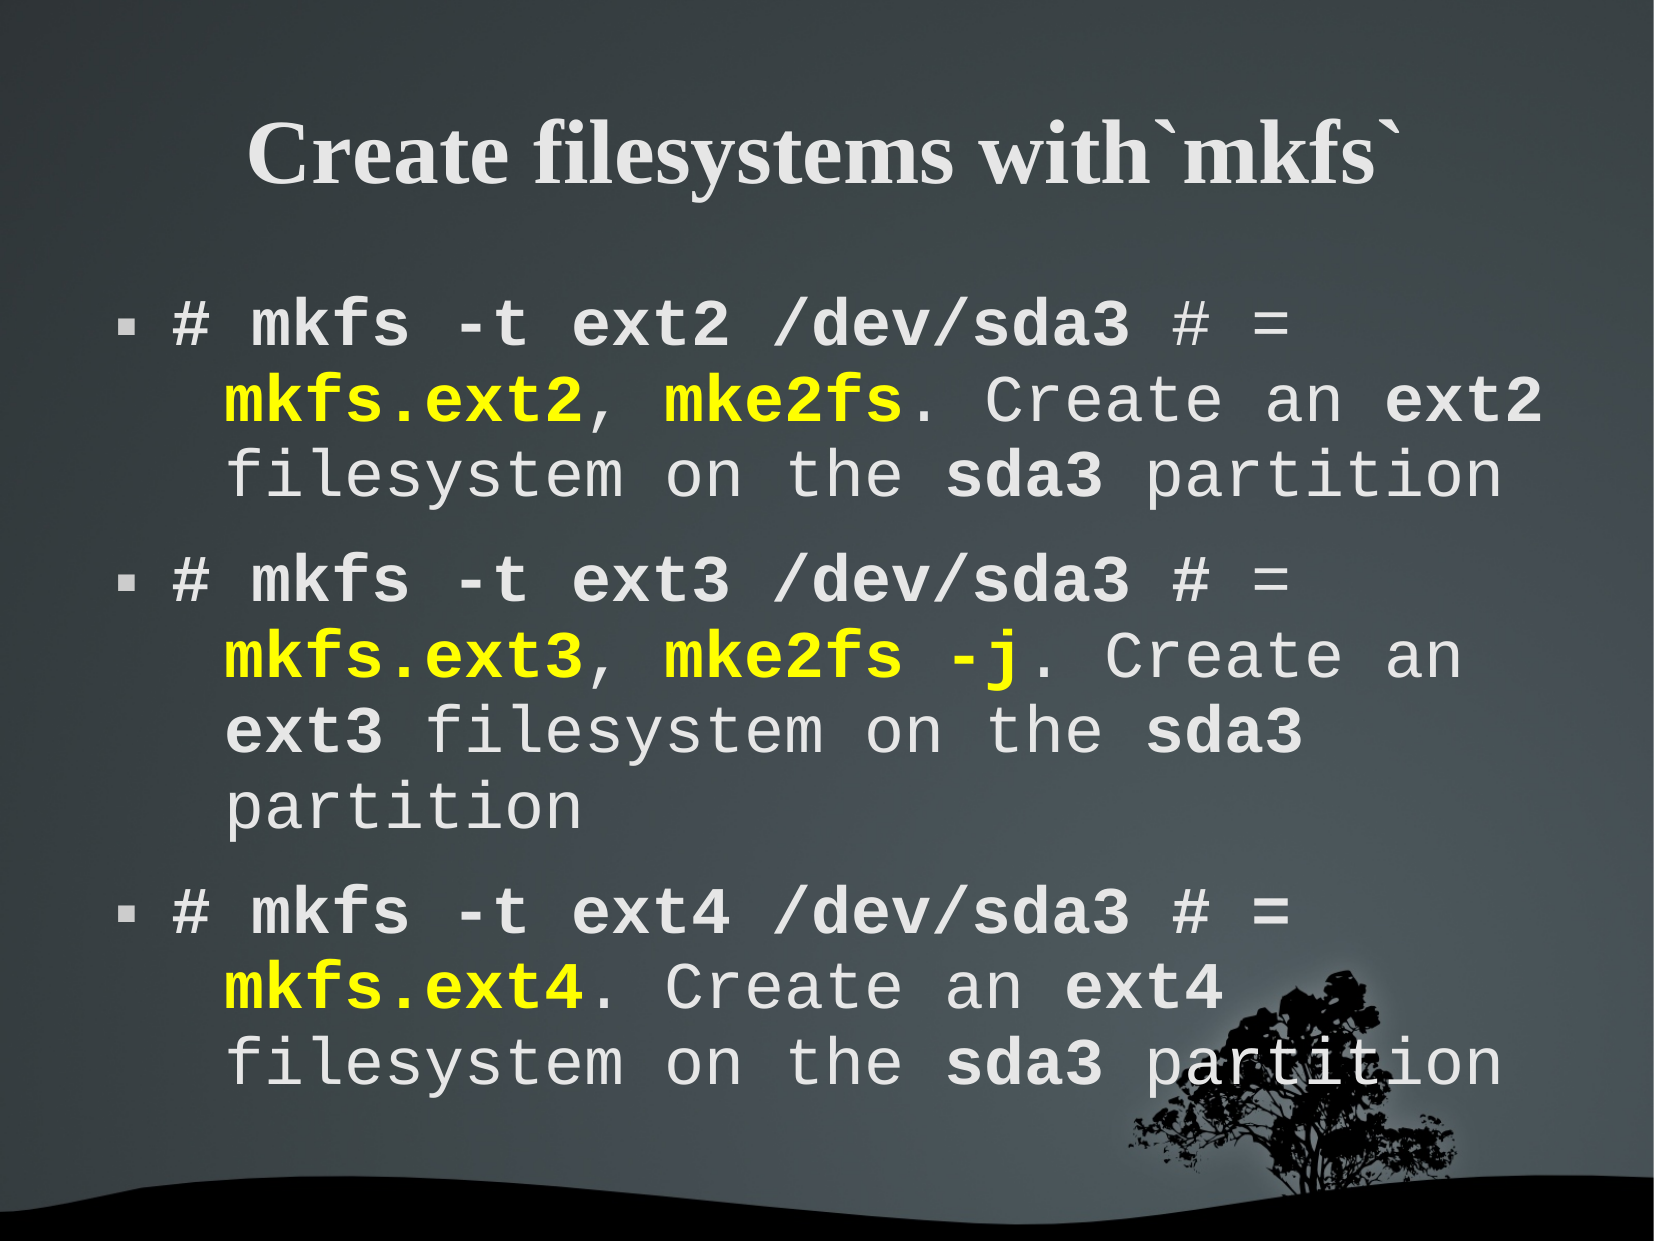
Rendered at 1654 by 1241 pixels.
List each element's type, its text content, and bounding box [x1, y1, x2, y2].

title Create filesystems with`mkfs` [82, 33, 1571, 273]
list # mkfs -t ext2 /dev/sda3 # = mkfs.ext2, mke2fs. Create an ext2 filesystem on the sda3 partition # mkfs -t ext3 /dev/sda3 # = mkfs.ext3, mke2fs -j. Create an ext3 filesystem on the sda3 partition # mkfs -t ext4 /dev/sda3 # = mkfs.ext4. Create an ext4 filesystem on the sda3 partition [82, 290, 1571, 1135]
picture [0, 0, 1654, 1241]
